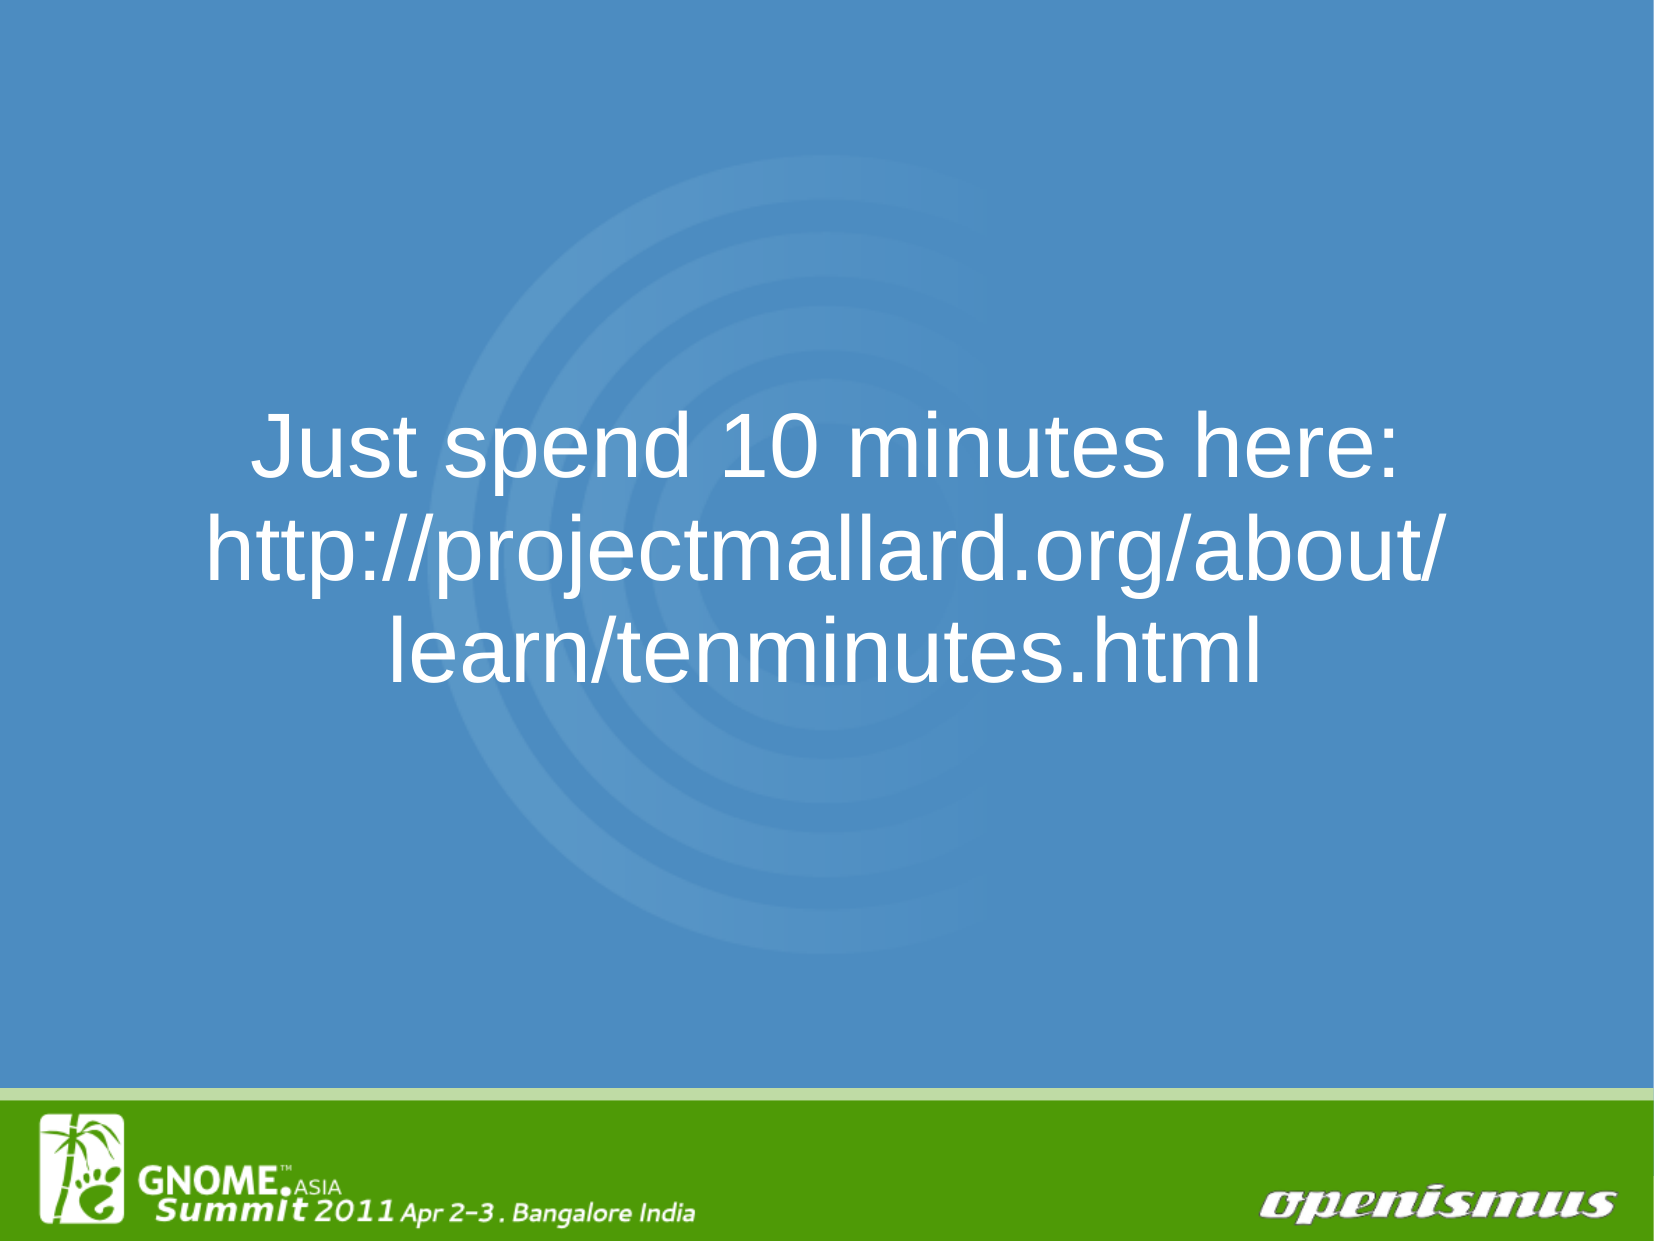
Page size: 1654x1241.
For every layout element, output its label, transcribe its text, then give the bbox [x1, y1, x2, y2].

title Just spend 10 minutes here: http://projectmallard.org/about/ learn/tenminutes.html [82, 394, 1571, 703]
picture [0, 0, 1654, 1241]
